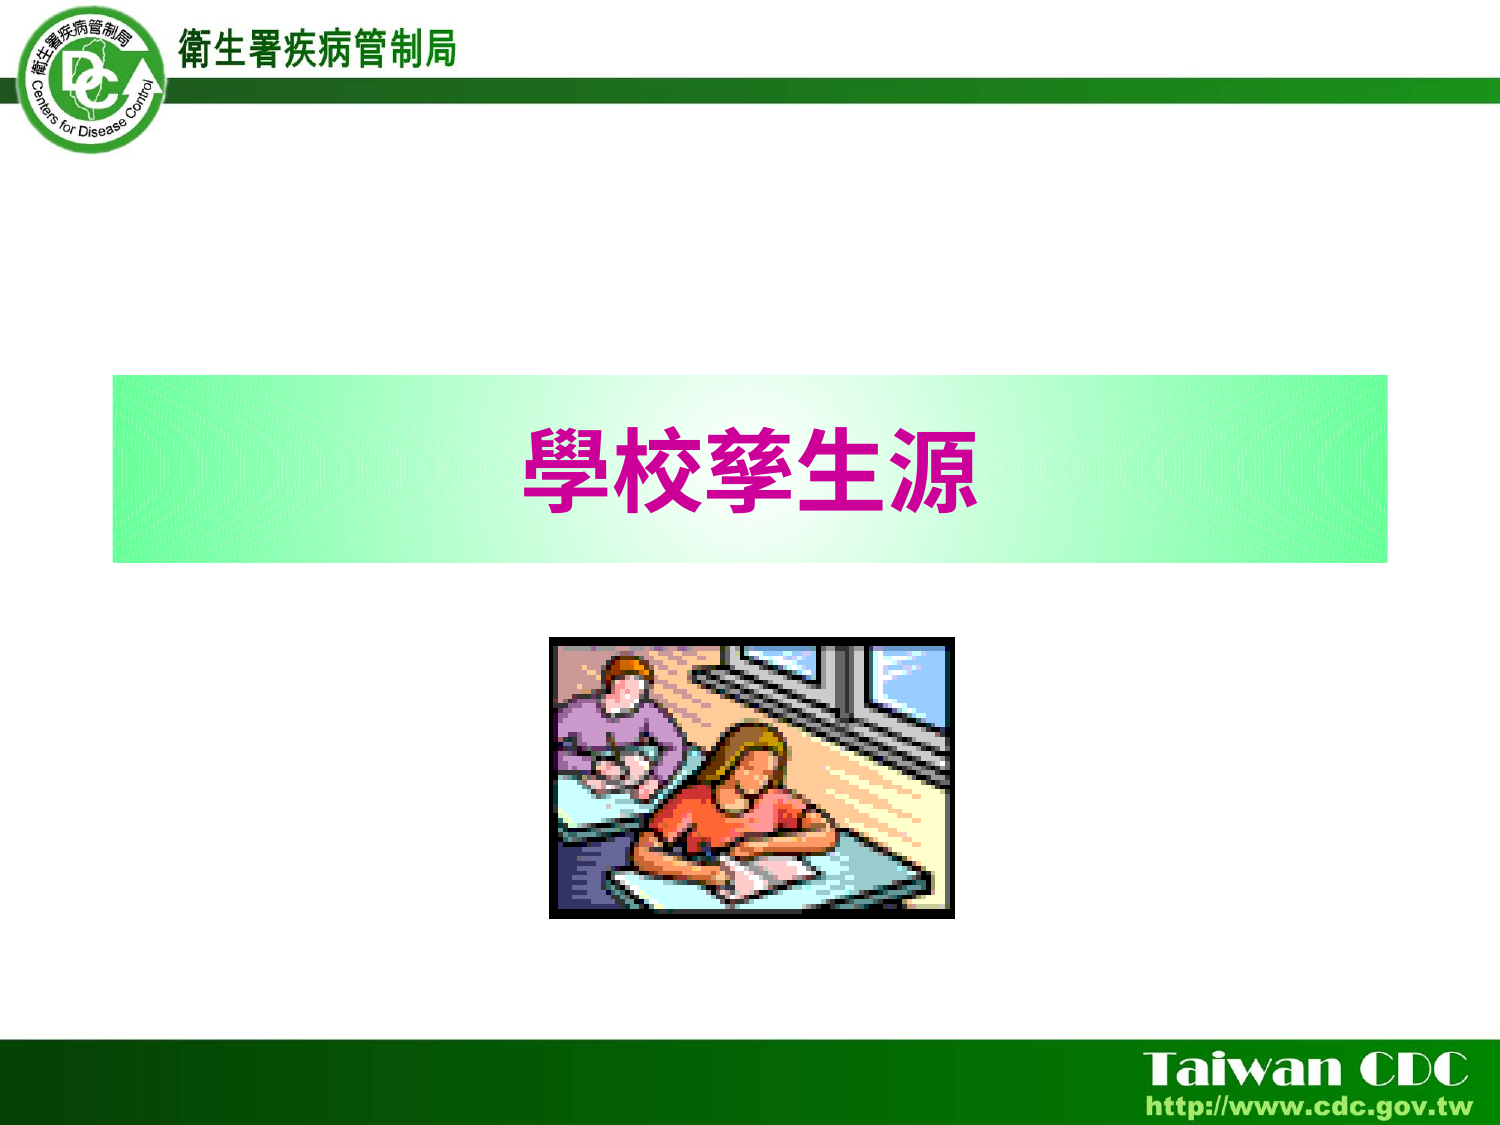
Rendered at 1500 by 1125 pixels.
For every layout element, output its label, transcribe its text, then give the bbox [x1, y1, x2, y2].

picture [549, 637, 955, 919]
title 學校孳生源 [112, 375, 1388, 563]
